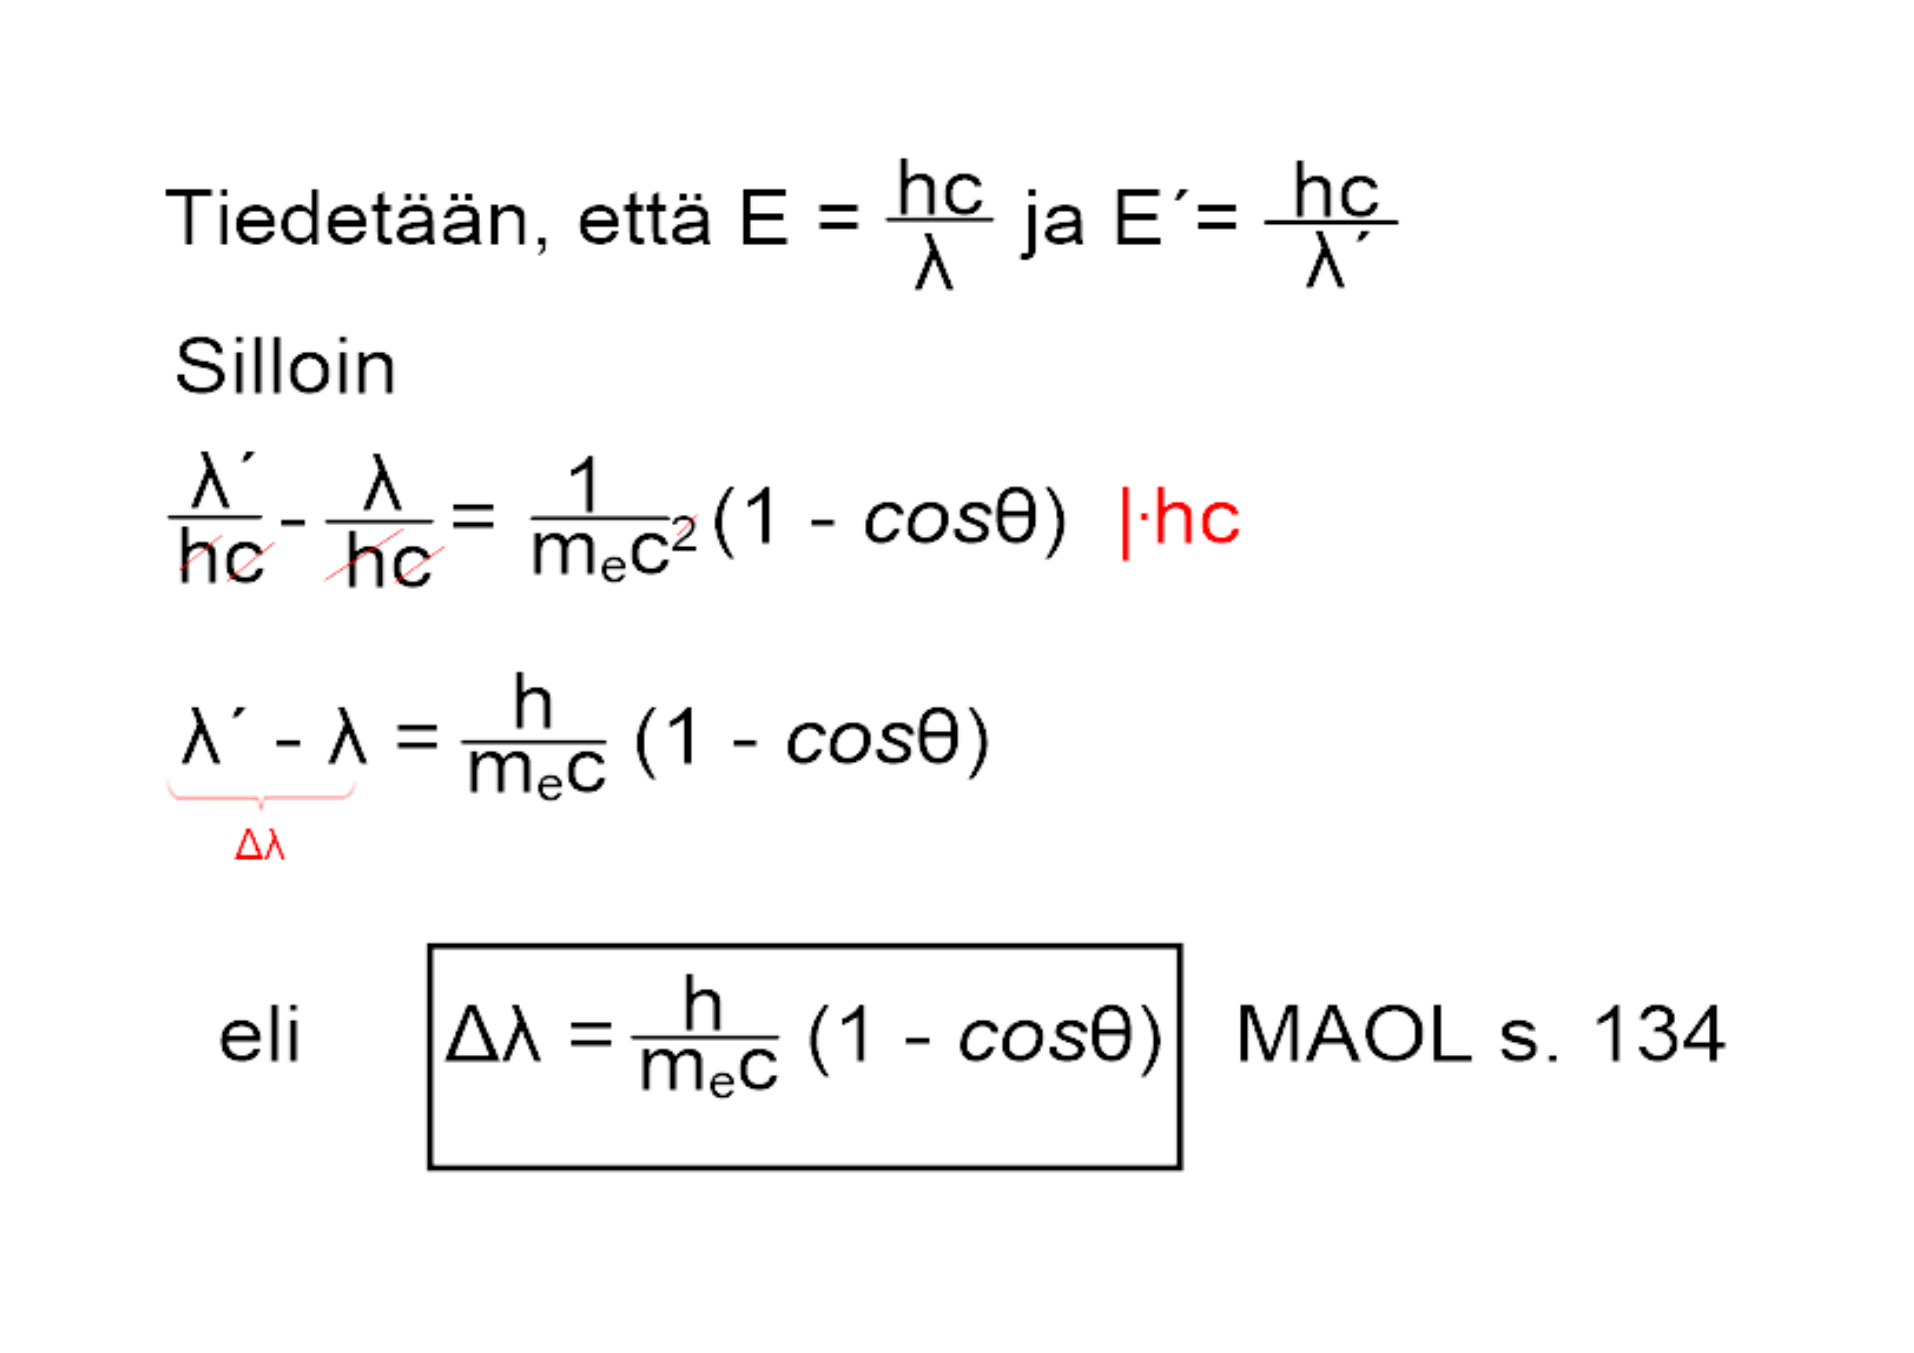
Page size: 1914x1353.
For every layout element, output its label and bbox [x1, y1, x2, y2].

picture [109, 90, 1813, 1198]
